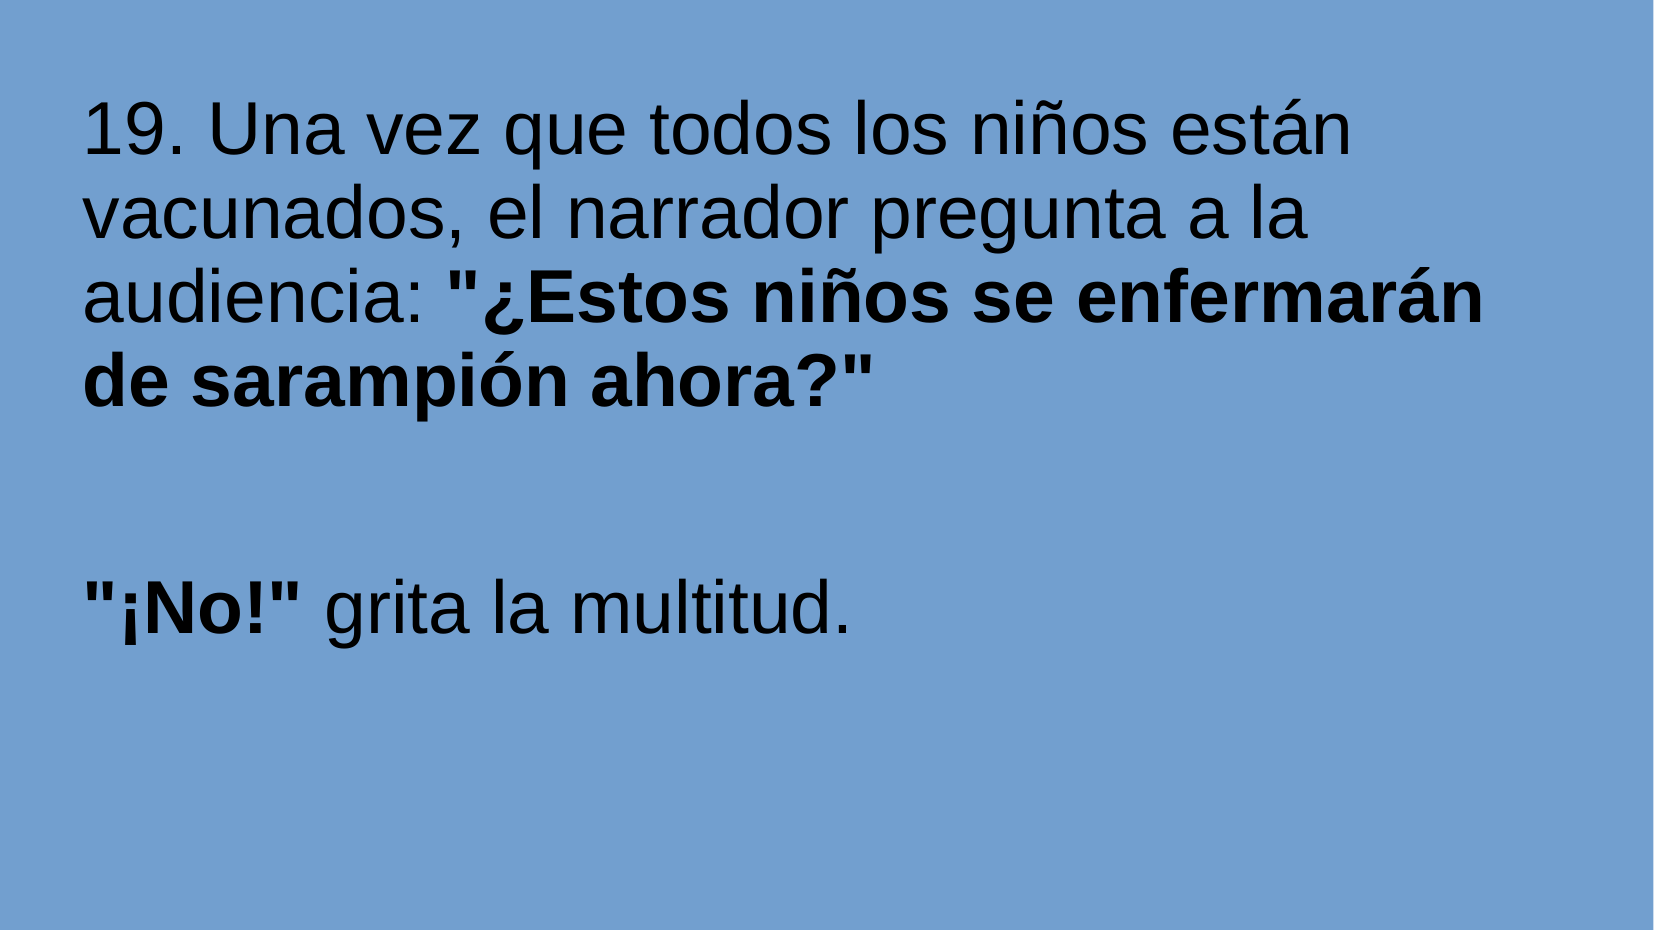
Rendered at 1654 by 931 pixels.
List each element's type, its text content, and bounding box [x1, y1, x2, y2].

list 19. Una vez que todos los niños están vacunados, el narrador pregunta a la audiencia: "¿Estos niños se enfermarán de sarampión ahora?" "¡No!" grita la multitud. [82, 86, 1571, 863]
